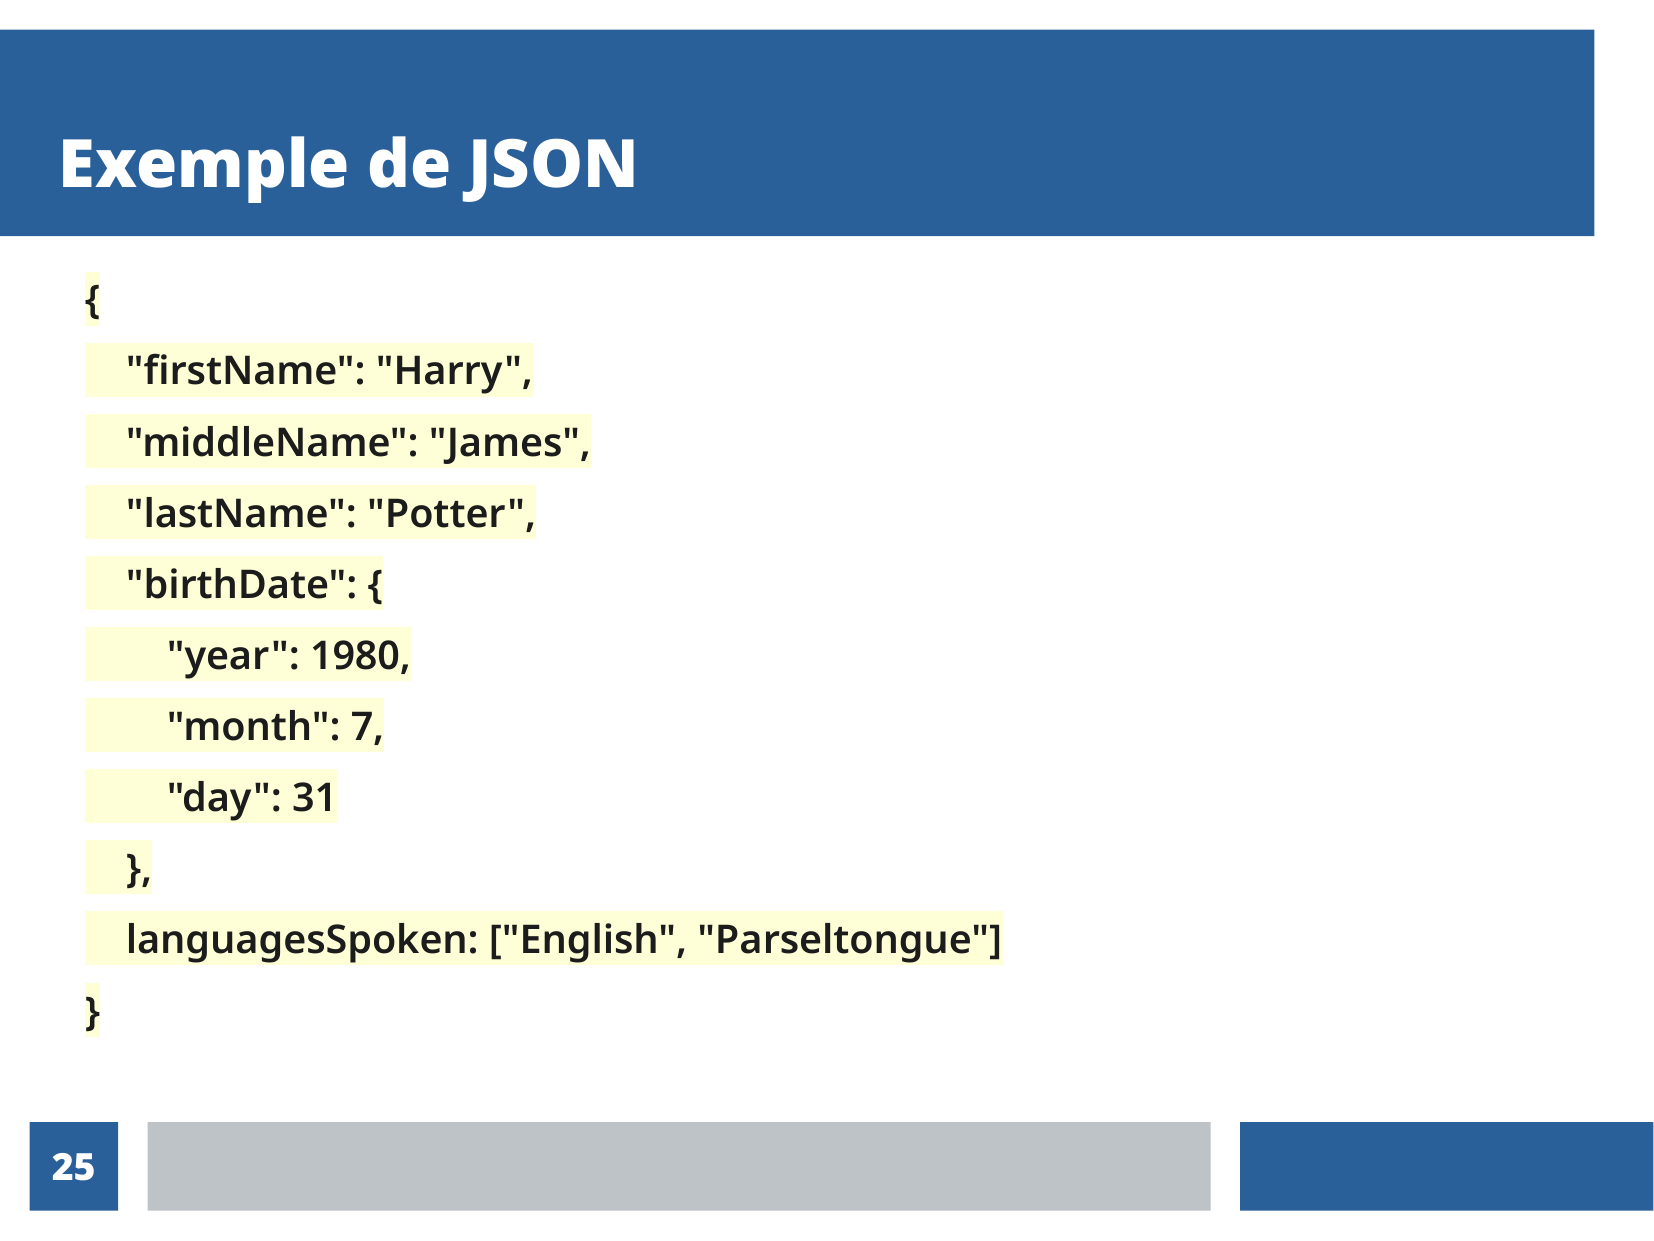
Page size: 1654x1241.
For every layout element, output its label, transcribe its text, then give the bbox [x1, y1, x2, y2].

title Exemple de JSON [59, 59, 1595, 207]
list { "firstName": "Harry", "middleName": "James", "lastName": "Potter", "birthDate": { "year": 1980, "month": 7, "day": 31 }, languagesSpoken: ["English", "Parseltongue"] } [59, 271, 1565, 1040]
